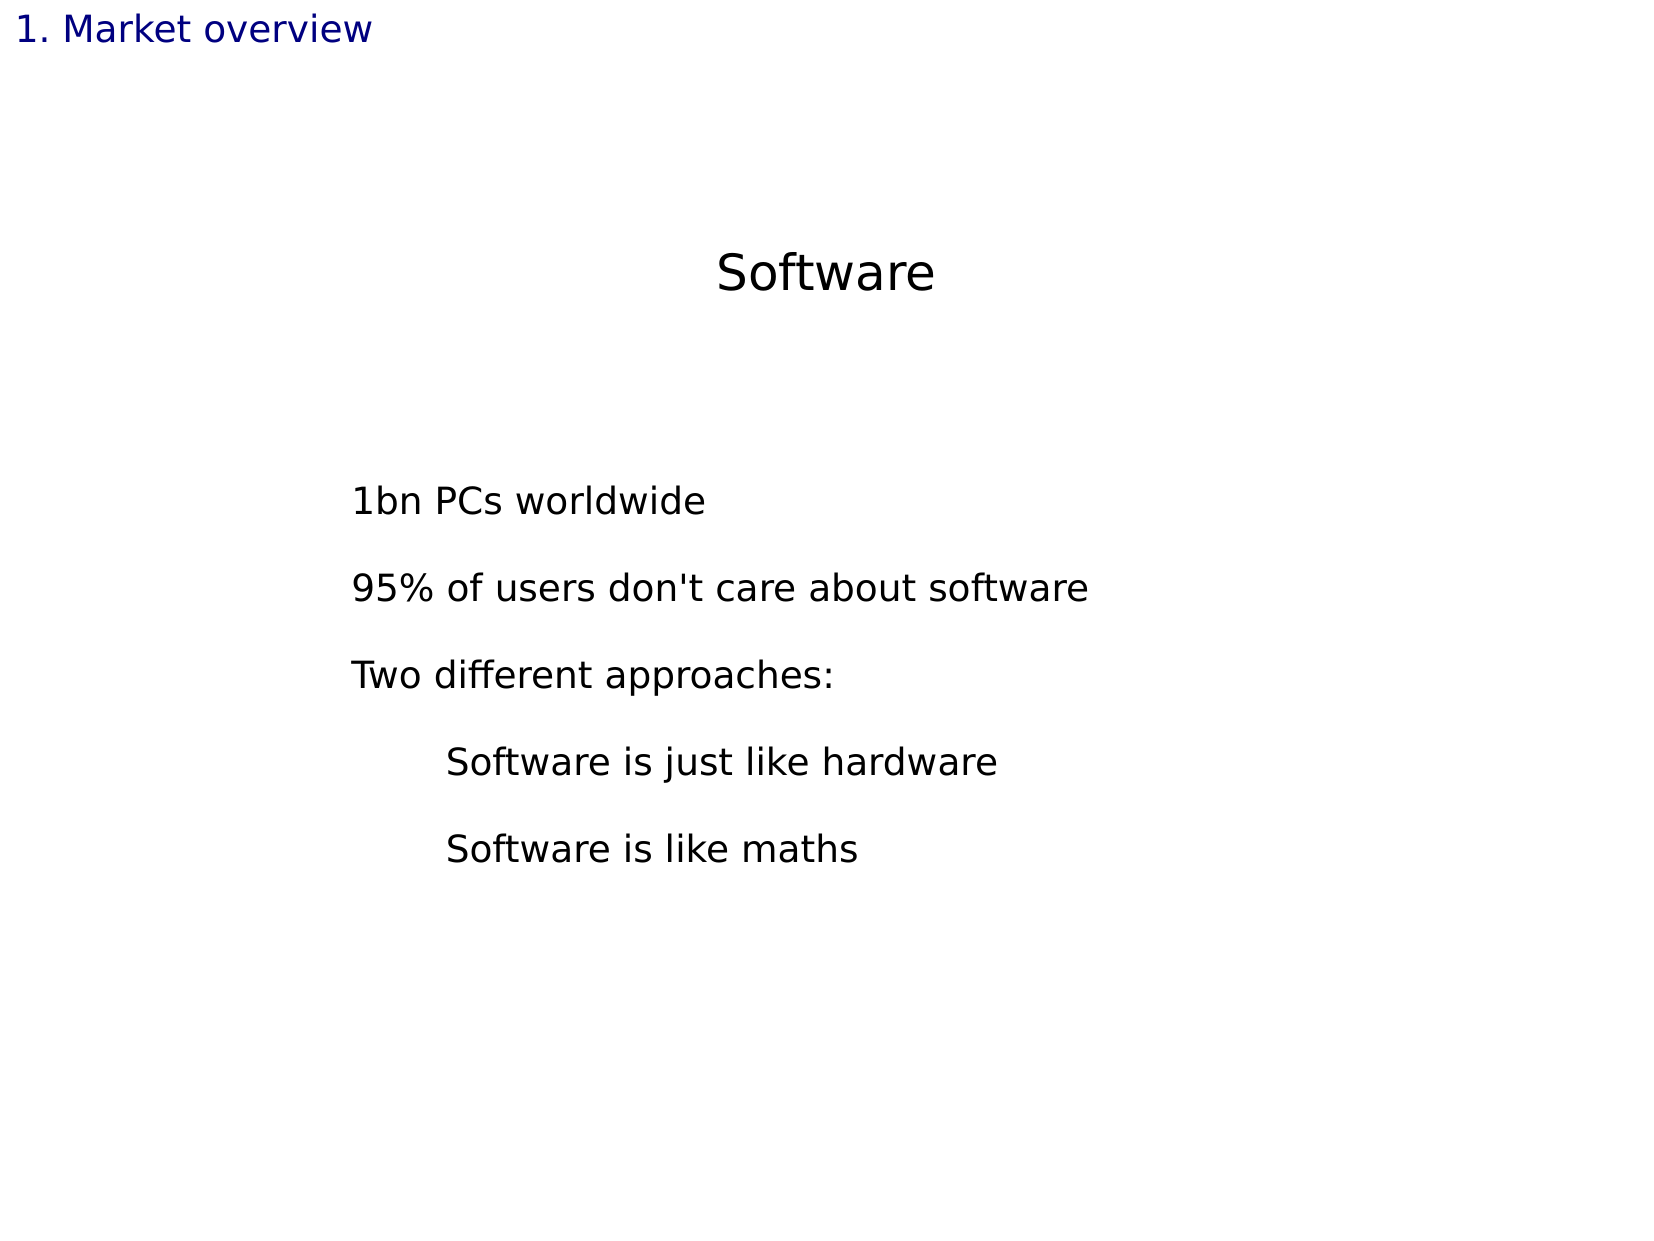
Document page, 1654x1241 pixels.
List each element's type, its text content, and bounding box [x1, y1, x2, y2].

text_box 1bn PCs worldwide 95% of users don't care about software Two different approaches: Software is just like hardware Software is like maths [324, 472, 1359, 879]
text_box Software [0, 236, 1654, 310]
text_box 1. Market overview [0, 0, 768, 59]
